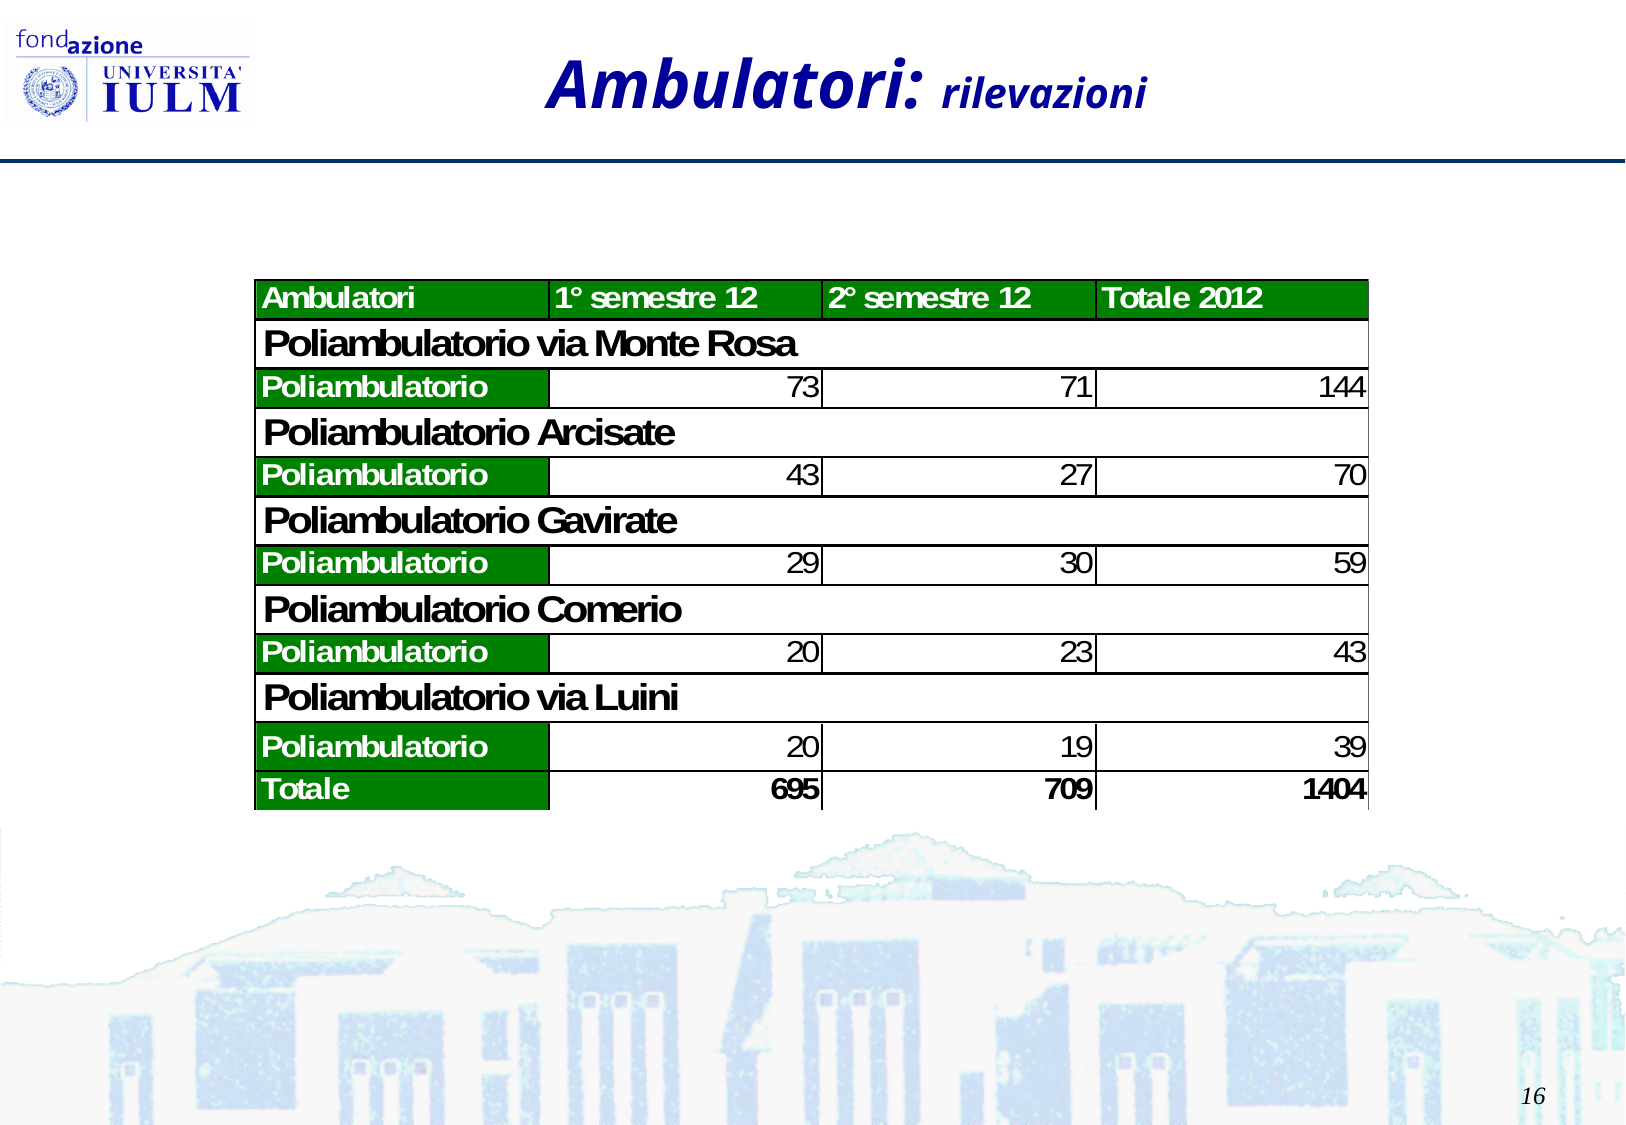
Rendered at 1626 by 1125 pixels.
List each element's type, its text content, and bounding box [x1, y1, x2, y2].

picture [5, 19, 256, 127]
picture [254, 278, 1371, 813]
text_box Ambulatori: rilevazioni [304, 18, 1392, 144]
